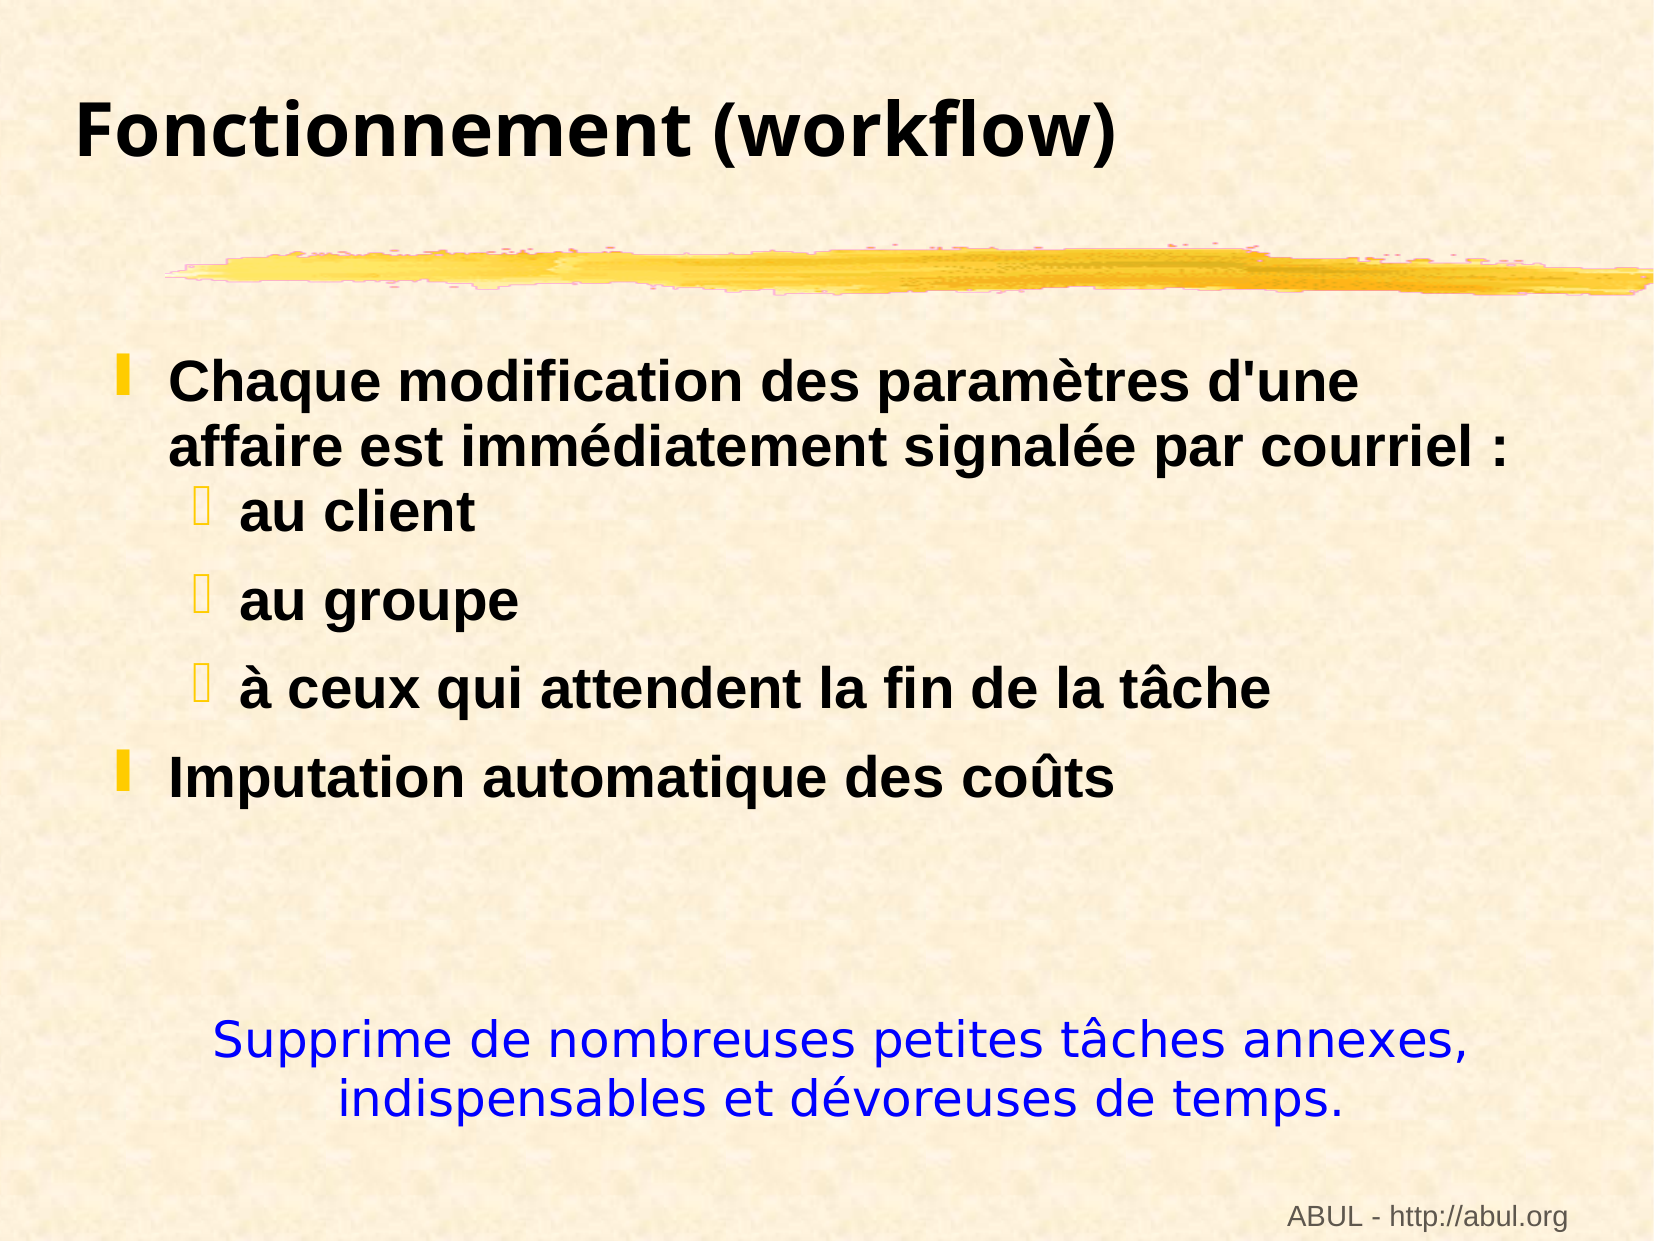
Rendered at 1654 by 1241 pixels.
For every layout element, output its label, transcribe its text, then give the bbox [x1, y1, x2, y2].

text_box Supprime de nombreuses petites tâches annexes, indispensables et dévoreuses de temps. [59, 1003, 1625, 1136]
picture [0, 0, 1654, 1241]
title Fonctionnement (workflow) [73, 2, 1479, 254]
list Chaque modification des paramètres d'une affaire est immédiatement signalée par courriel : au client au groupe à ceux qui attendent la fin de la tâche Imputation automatique des coûts [82, 340, 1562, 945]
